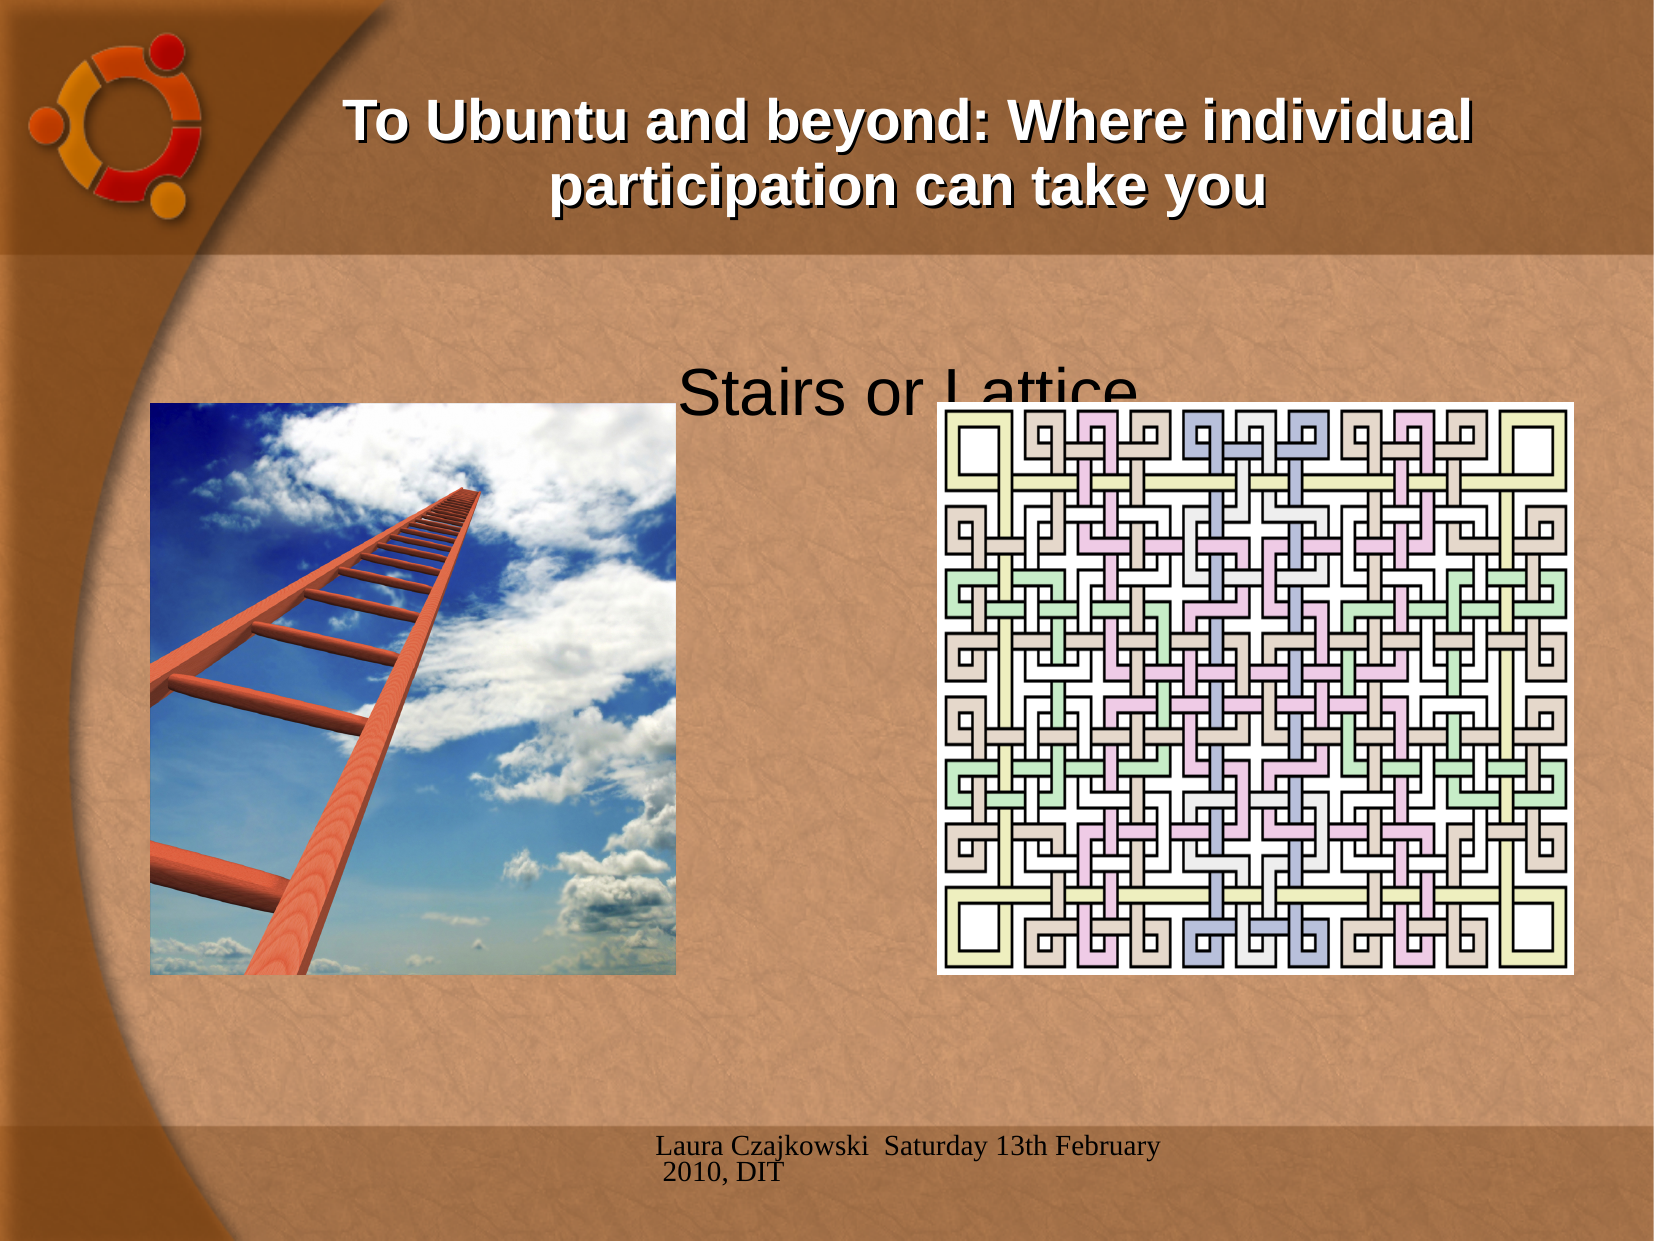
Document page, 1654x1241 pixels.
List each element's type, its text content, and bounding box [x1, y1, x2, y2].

subtitle Stairs or Lattice [187, 297, 1630, 1102]
title To Ubuntu and beyond: Where individual participation can take you [187, 56, 1630, 250]
picture [0, 0, 1654, 1241]
